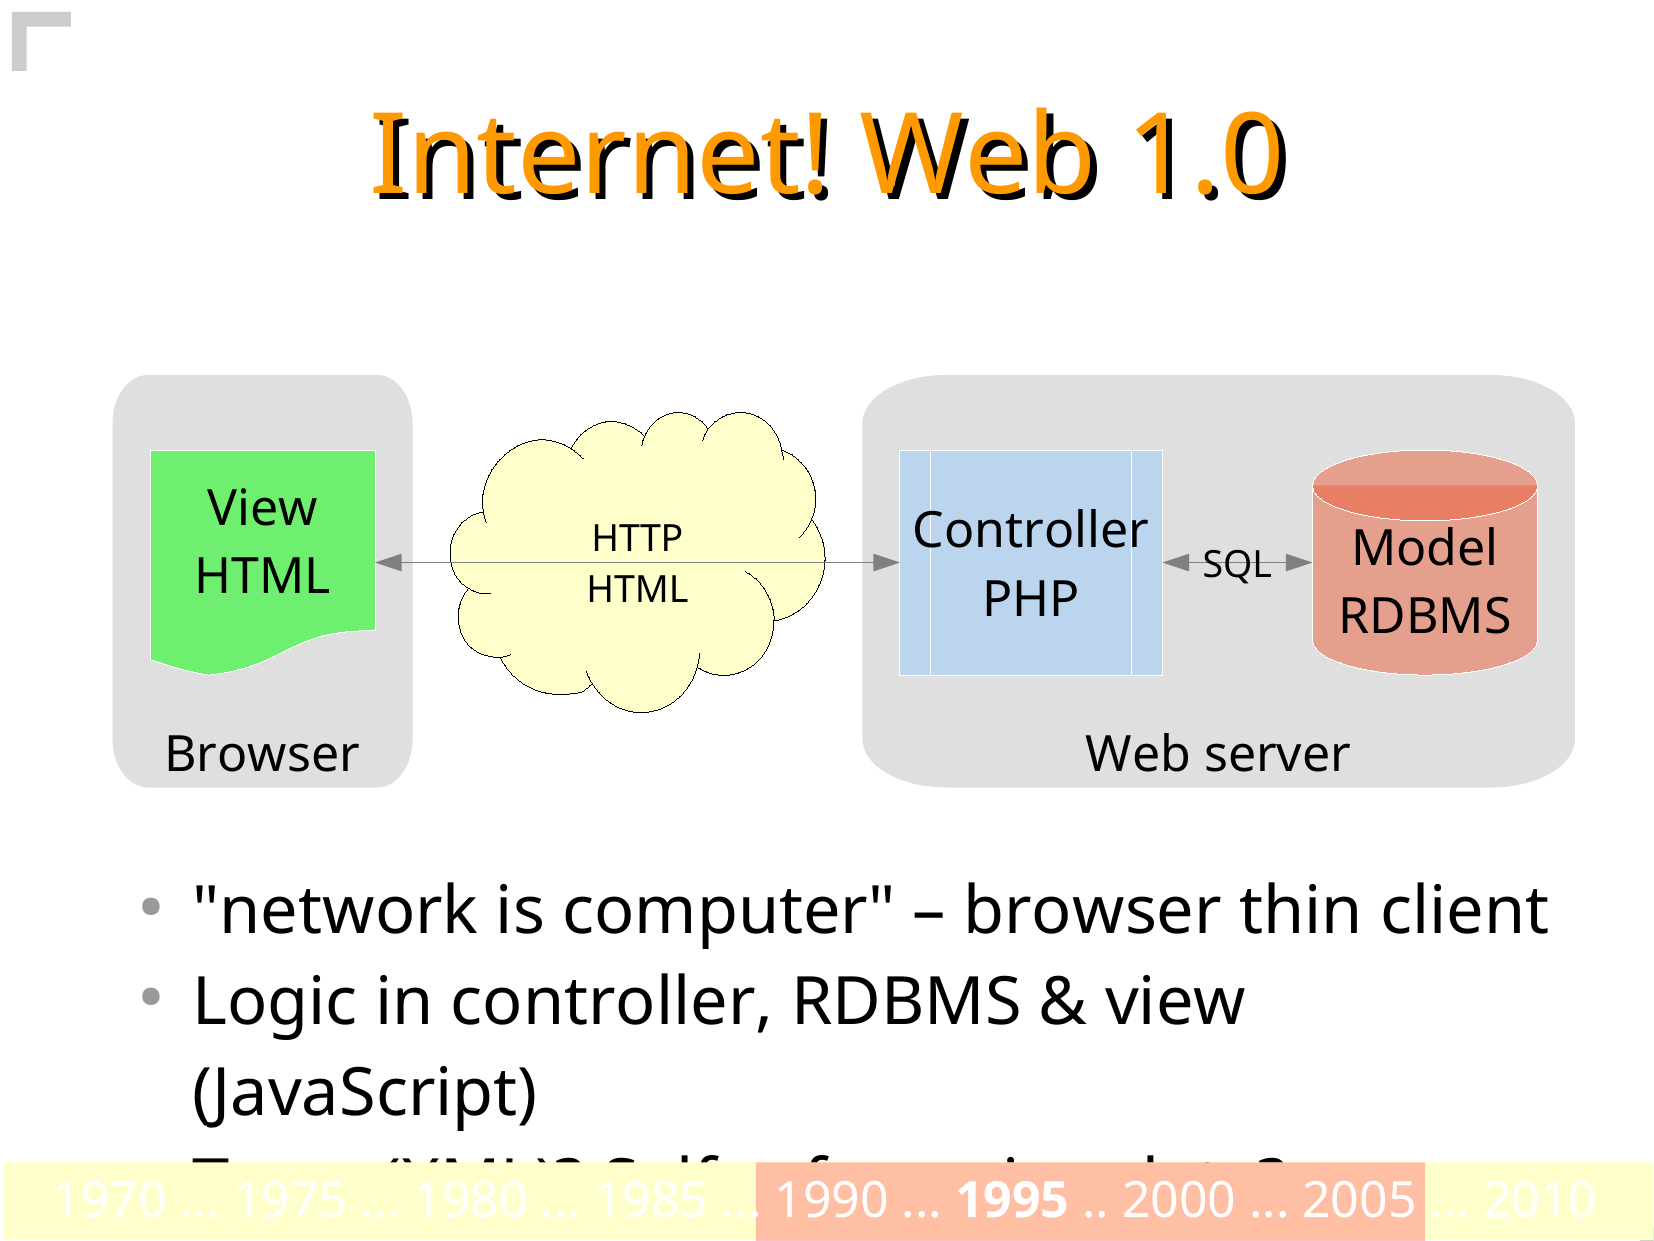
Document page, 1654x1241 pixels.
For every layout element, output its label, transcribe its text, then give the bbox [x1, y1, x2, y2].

text_box Controller PHP [900, 450, 1163, 676]
text_box [3, 1162, 1654, 1241]
title Internet! Web 1.0 [121, 46, 1534, 254]
text_box Model RDBMS [1312, 450, 1538, 676]
text_box 1970 ... 1975 ... 1980 ... 1985 ... 1990 ... 1995 .. 2000 ... 2005 ... 2010 [0, 1159, 1651, 1238]
text_box [450, 412, 826, 562]
text_box View HTML [150, 450, 376, 676]
text_box [451, 563, 825, 713]
text_box Web server [862, 374, 1576, 788]
list "network is computer" – browser thin client Logic in controller, RDBMS & view (JavaScript) Trees (XML)? Self-referencing data? [121, 862, 1561, 1132]
text_box Browser [112, 374, 413, 788]
